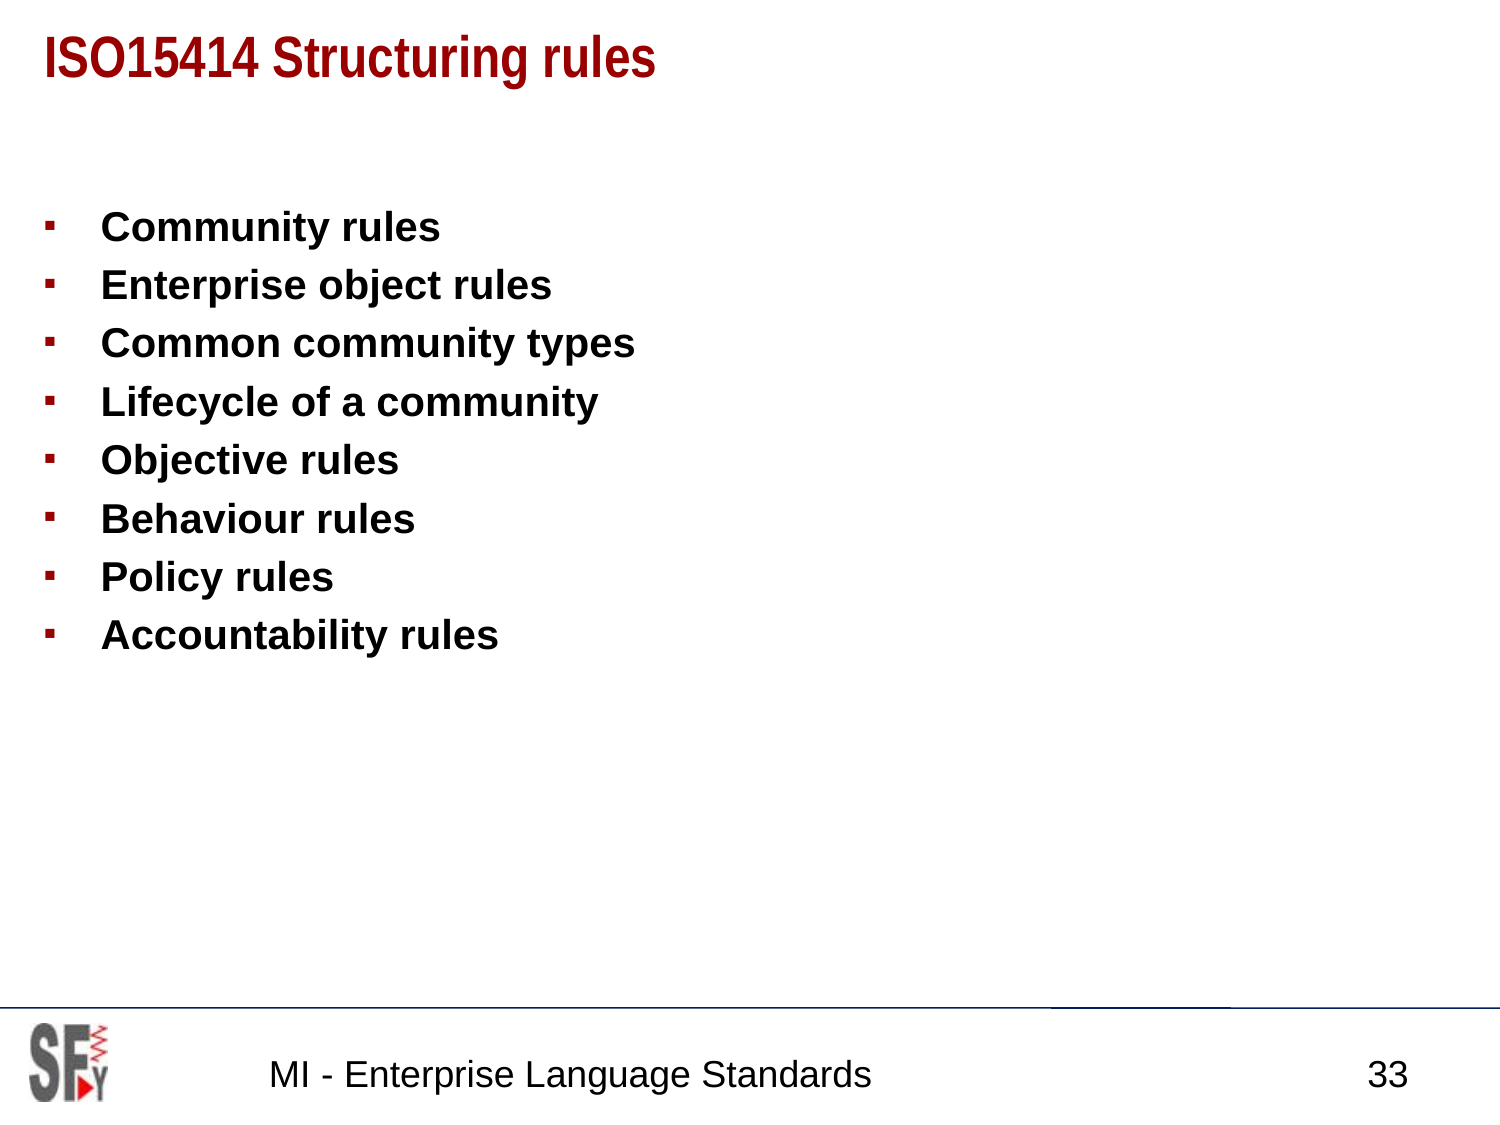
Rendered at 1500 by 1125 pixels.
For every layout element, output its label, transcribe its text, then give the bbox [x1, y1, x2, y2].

footer MI - Enterprise Language Standards [253, 1034, 1336, 1103]
list Community rules Enterprise object rules Common community types Lifecycle of a community Objective rules Behaviour rules Policy rules Accountability rules [29, 184, 1471, 988]
slide_number <numéro> [1352, 1034, 1490, 1103]
title ISO15414 Structuring rules [29, 12, 1471, 138]
picture [29, 1023, 108, 1102]
